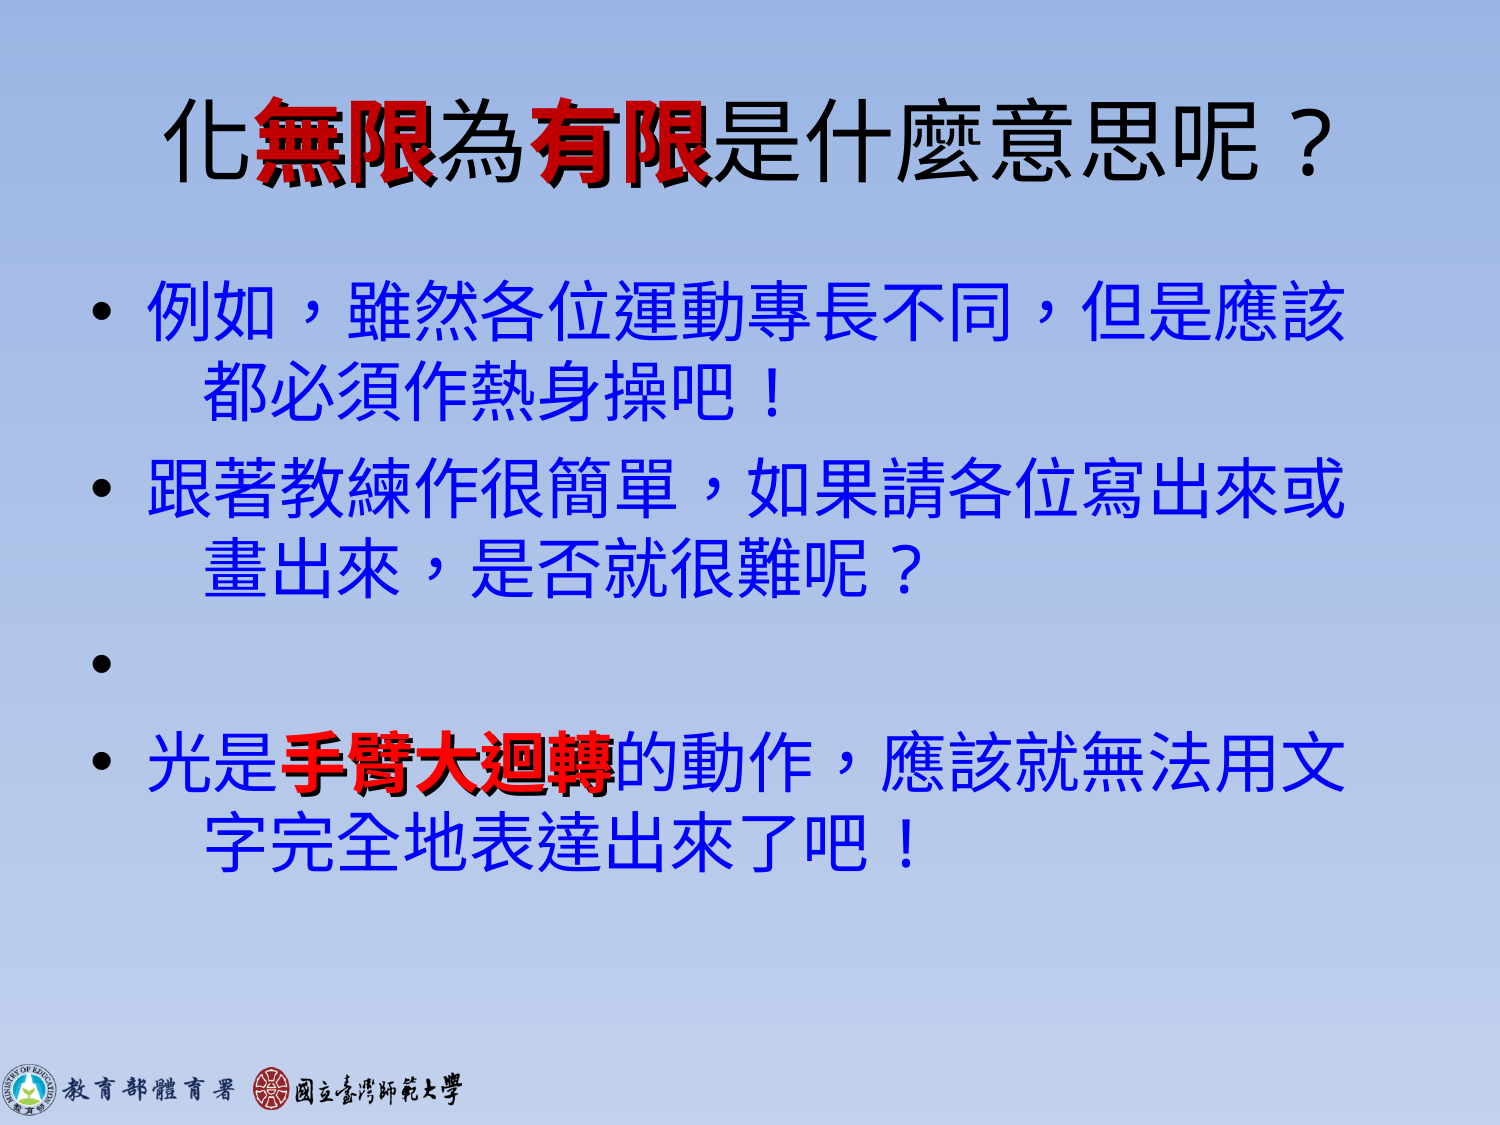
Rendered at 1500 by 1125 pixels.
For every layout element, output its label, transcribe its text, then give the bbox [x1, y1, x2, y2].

title 化無限為有限是什麼意思呢? [75, 45, 1426, 233]
list 例如，雖然各位運動專長不同，但是應該都必須作熱身操吧! 跟著教練作很簡單，如果請各位寫出來或畫出來，是否就很難呢? 光是手臂大迴轉的動作，應該就無法用文字完全地表達出來了吧! [75, 262, 1426, 1005]
